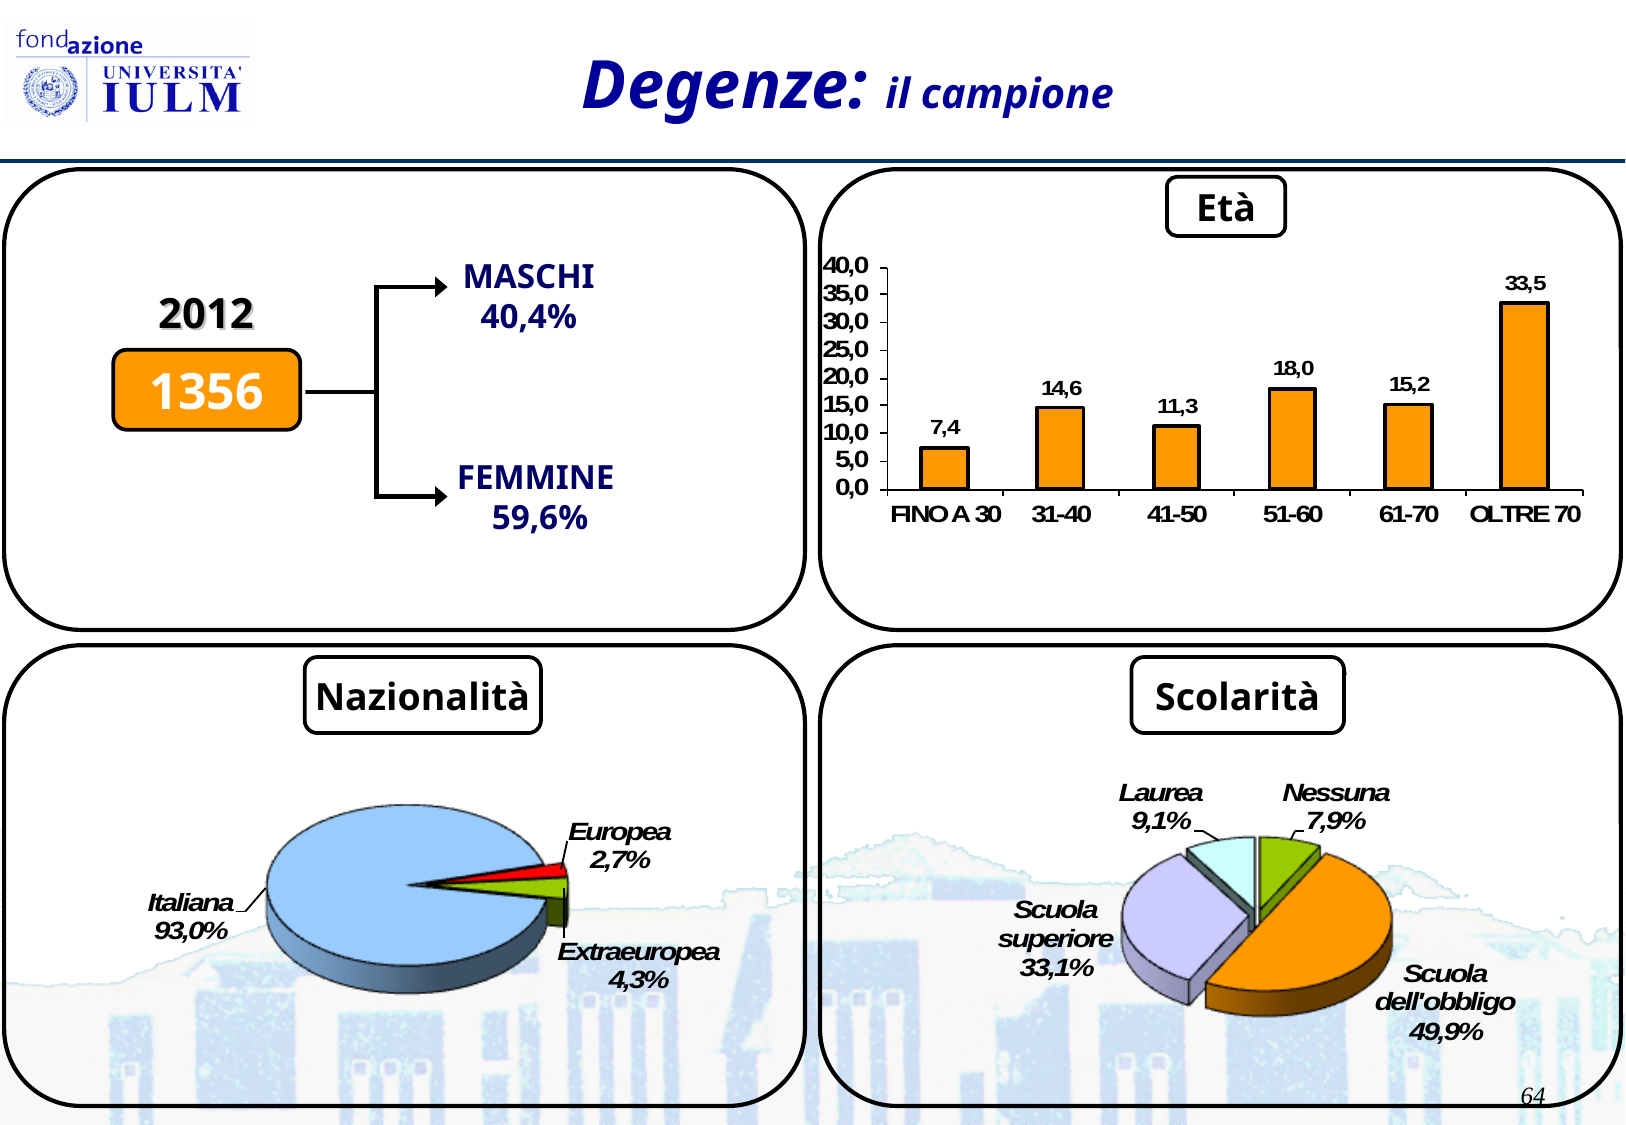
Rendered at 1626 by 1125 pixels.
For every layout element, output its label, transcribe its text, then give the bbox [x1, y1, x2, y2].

picture [0, 649, 1626, 1117]
text_box MASCHI 40,4% [462, 255, 595, 336]
text_box Scolarità [1131, 656, 1345, 734]
text_box Degenze: il campione [304, 18, 1392, 144]
text_box Età [1166, 176, 1286, 221]
text_box FEMMINE 59,6% [456, 456, 624, 537]
picture [5, 19, 256, 127]
text_box 2012 [143, 278, 270, 345]
text_box 1356 [113, 349, 301, 430]
picture [816, 221, 1603, 600]
